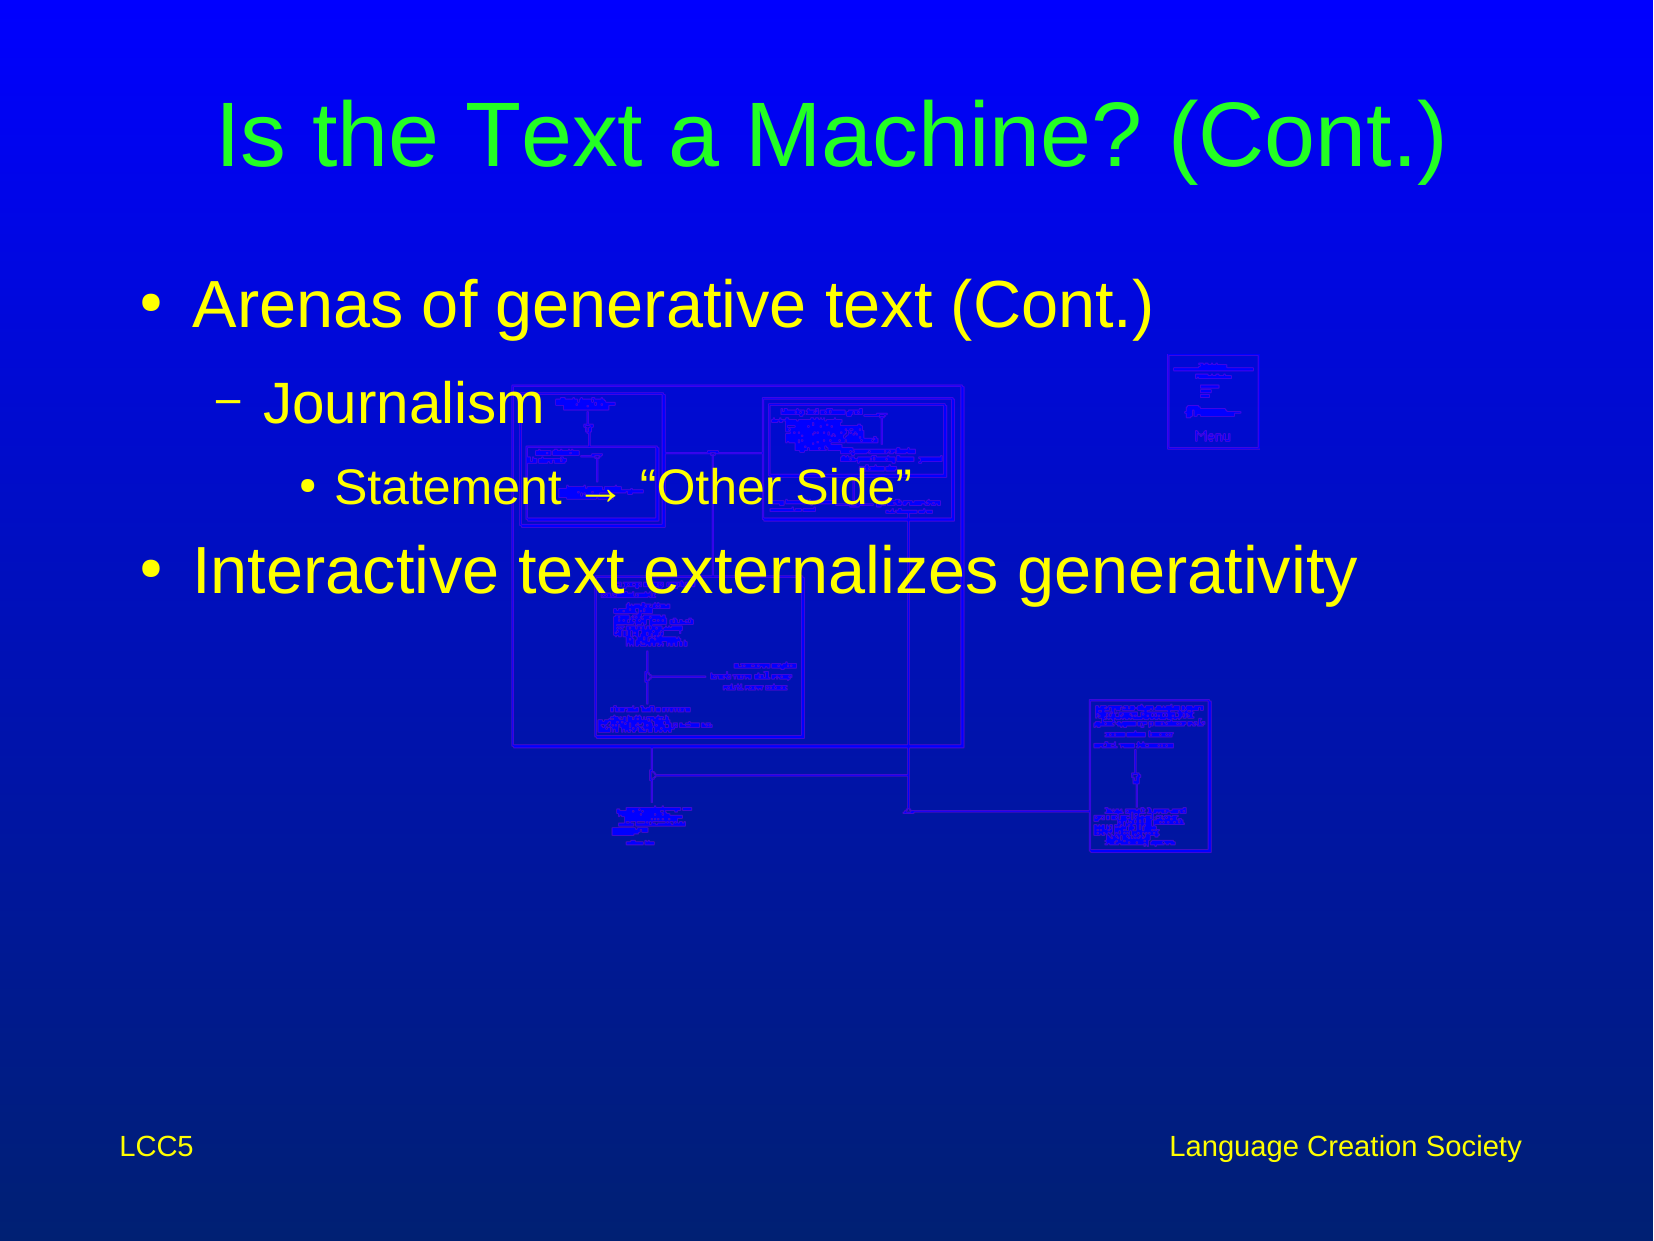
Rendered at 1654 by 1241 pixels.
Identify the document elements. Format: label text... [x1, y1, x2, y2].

title Is the Text a Machine? (Cont.) [126, 31, 1539, 239]
list Arenas of generative text (Cont.) Journalism Statement → “Other Side” Interactive text externalizes generativity [121, 266, 1534, 1121]
